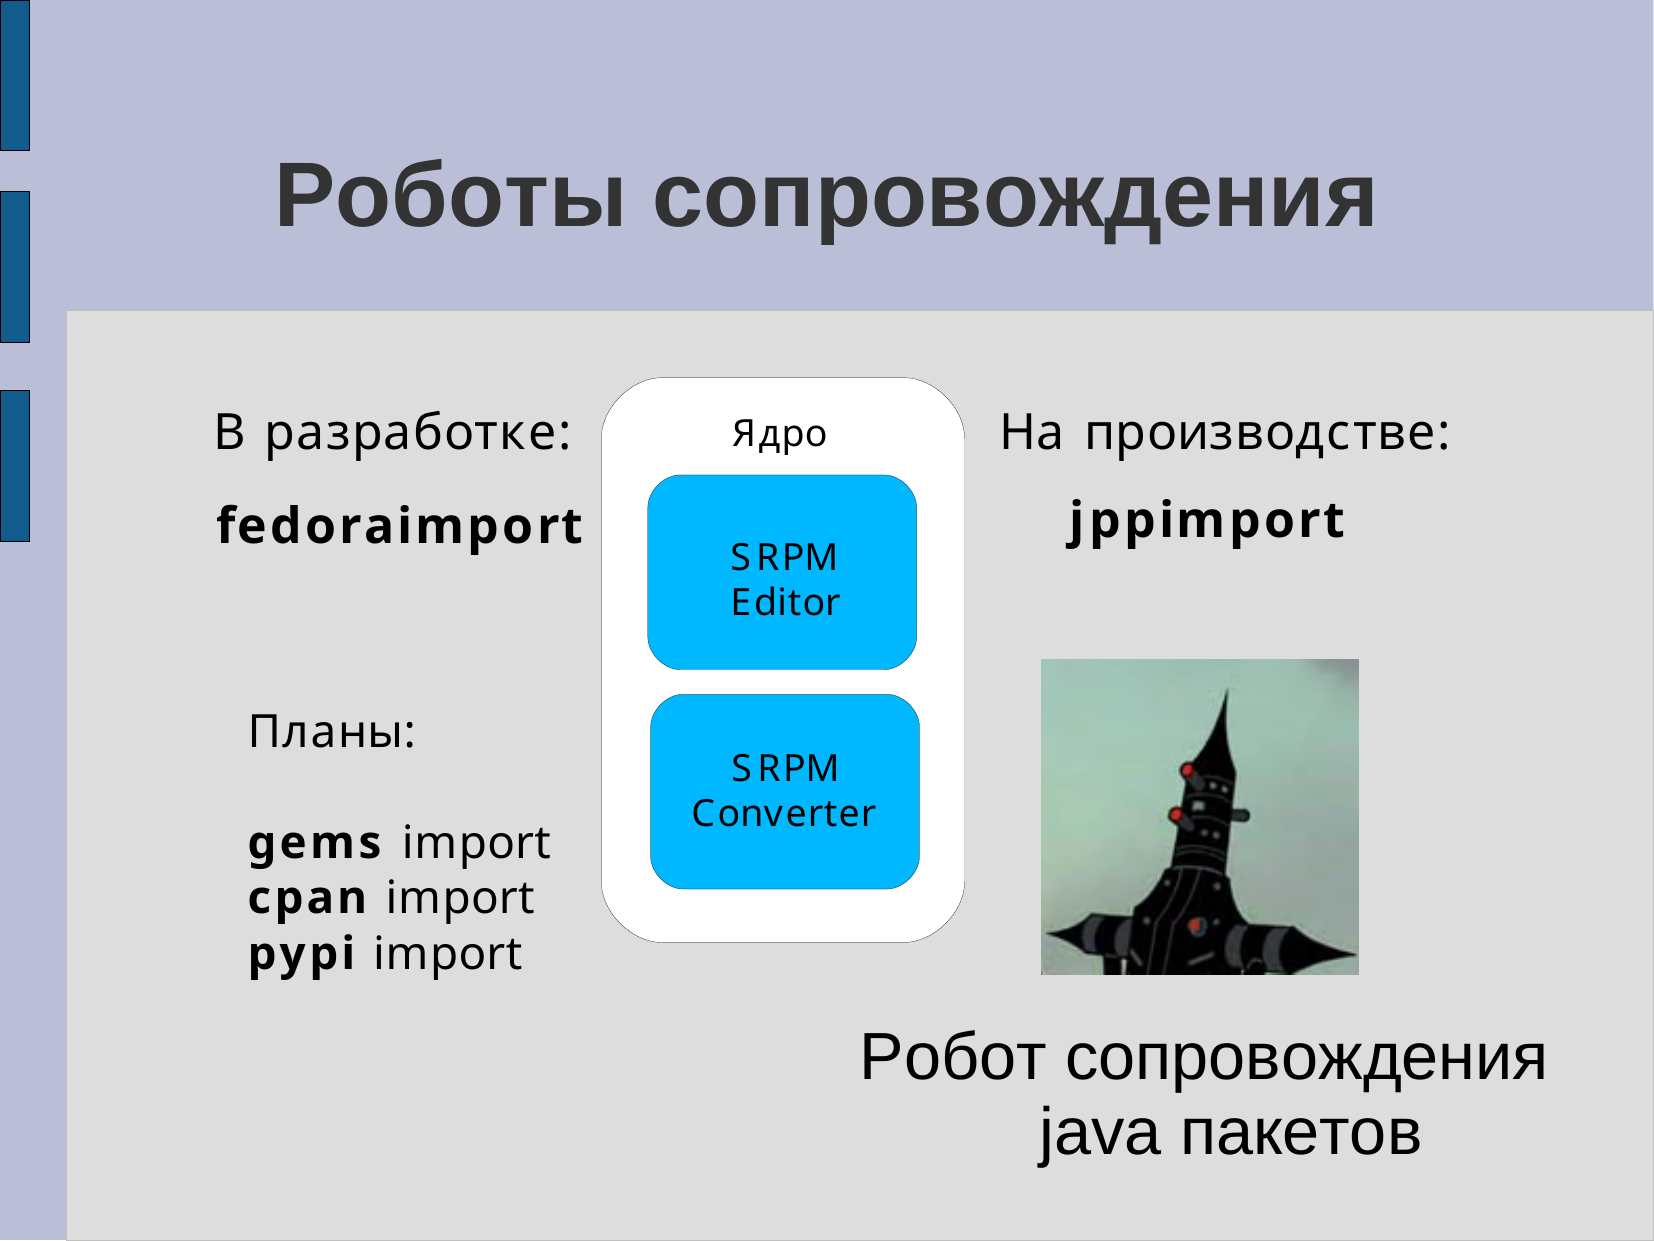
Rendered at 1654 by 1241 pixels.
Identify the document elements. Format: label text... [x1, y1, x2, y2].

title Роботы сопровождения [121, 91, 1534, 299]
picture [1041, 659, 1359, 975]
chart [147, 344, 1535, 1127]
list Робот сопровождения java пакетов [797, 1018, 1595, 1182]
